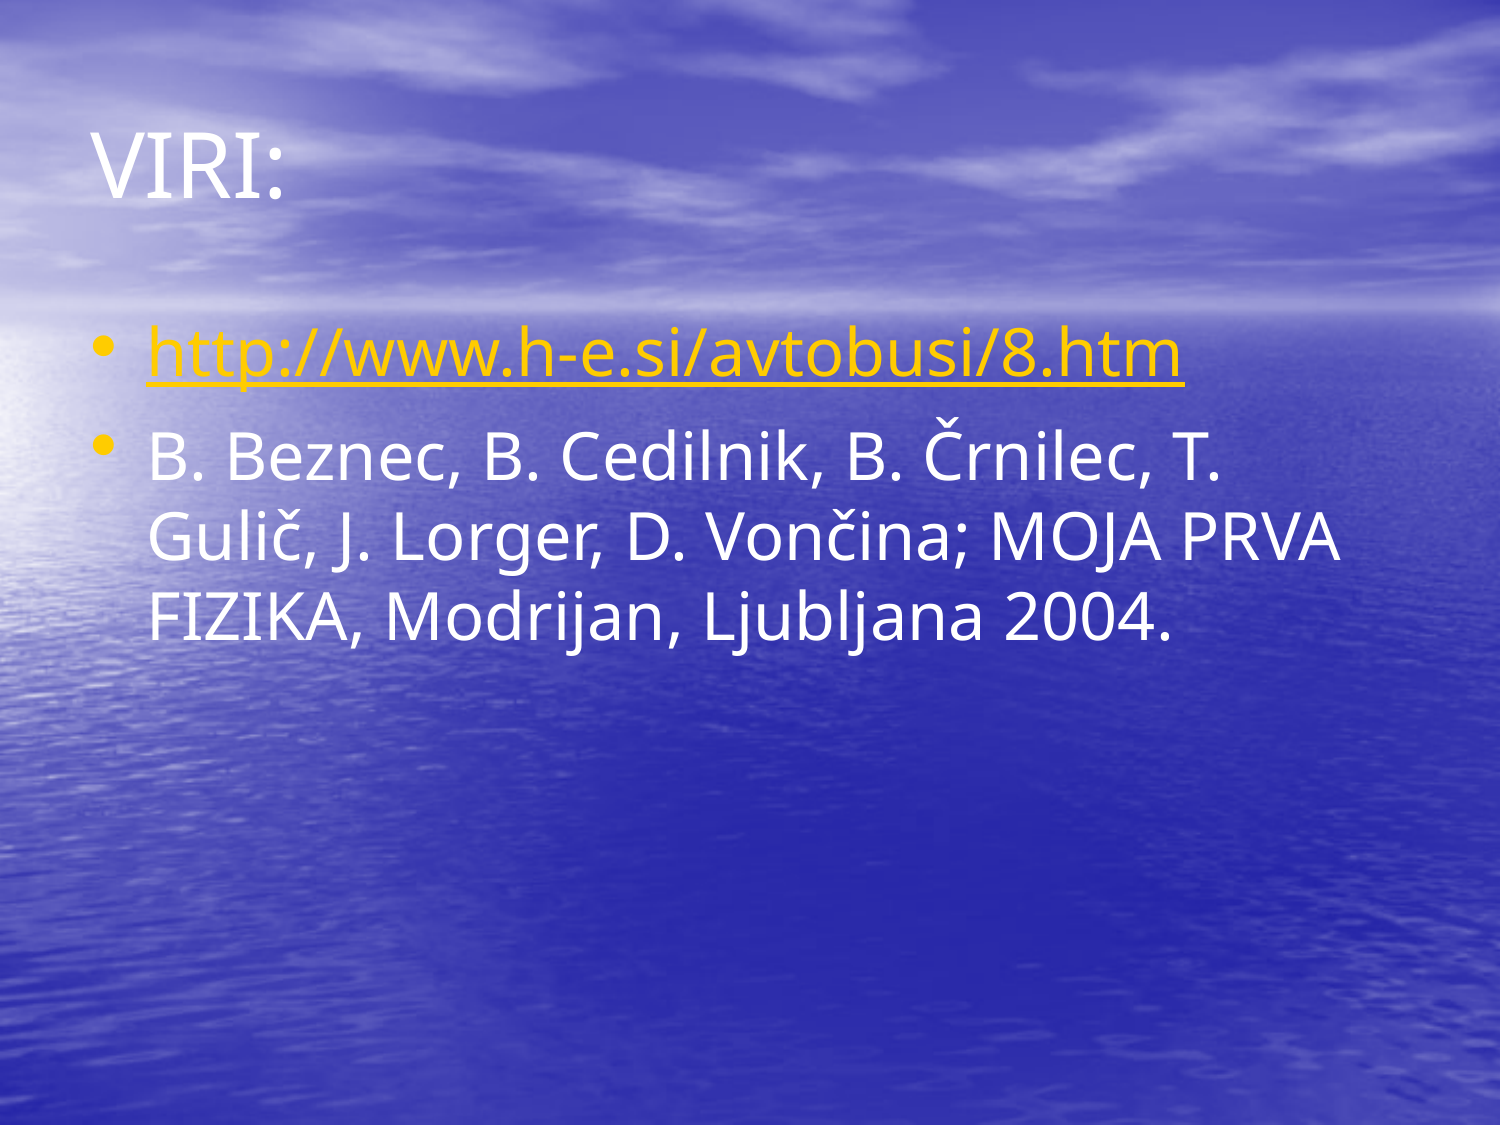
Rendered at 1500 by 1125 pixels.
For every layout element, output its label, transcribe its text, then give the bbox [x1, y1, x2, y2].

title VIRI: [75, 47, 1425, 275]
picture [0, 0, 1500, 1125]
list http://www.h-e.si/avtobusi/8.htm B. Beznec, B. Cedilnik, B. Črnilec, T. Gulič, J. Lorger, D. Vončina; MOJA PRVA FIZIKA, Modrijan, Ljubljana 2004. [75, 302, 1425, 978]
